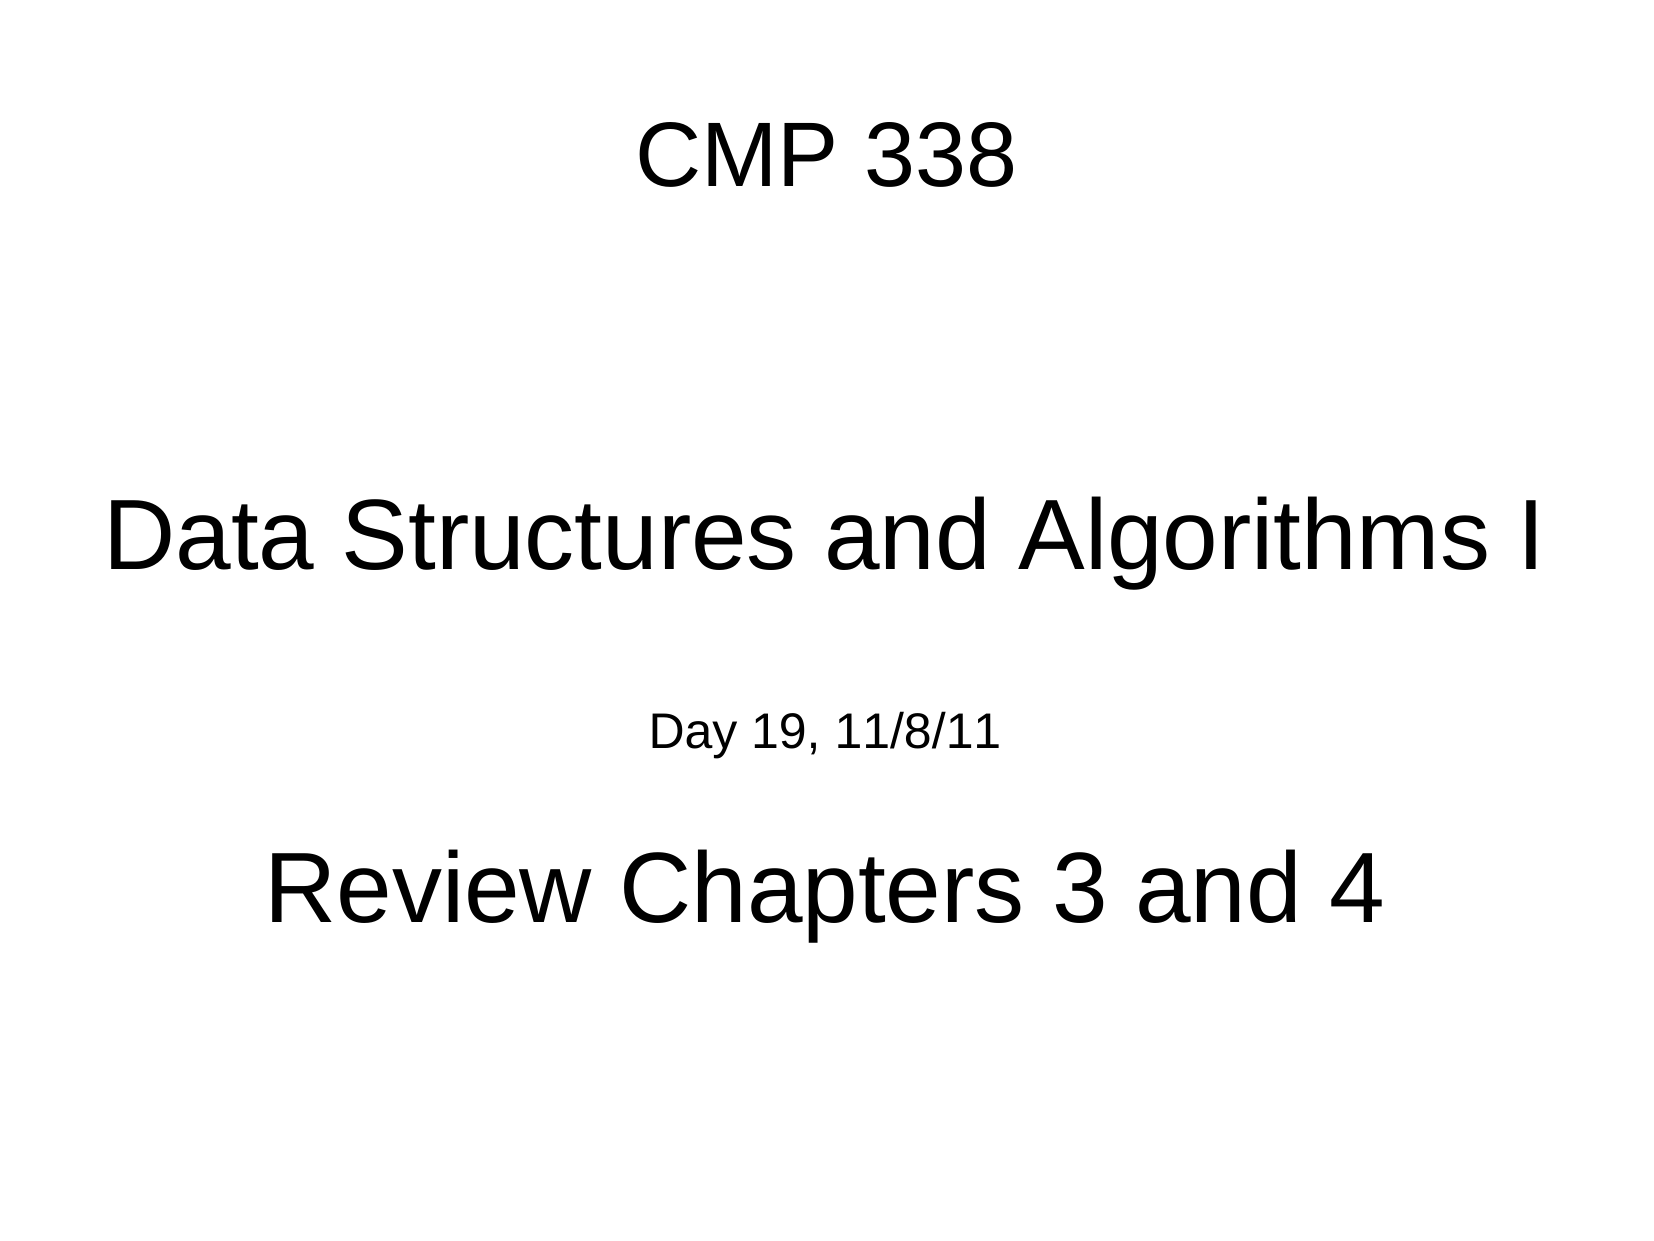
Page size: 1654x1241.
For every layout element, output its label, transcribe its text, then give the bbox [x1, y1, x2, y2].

title CMP 338 [82, 49, 1571, 257]
subtitle Data Structures and Algorithms I Day 19, 11/8/11 Review Chapters 3 and 4 [37, 300, 1613, 1119]
